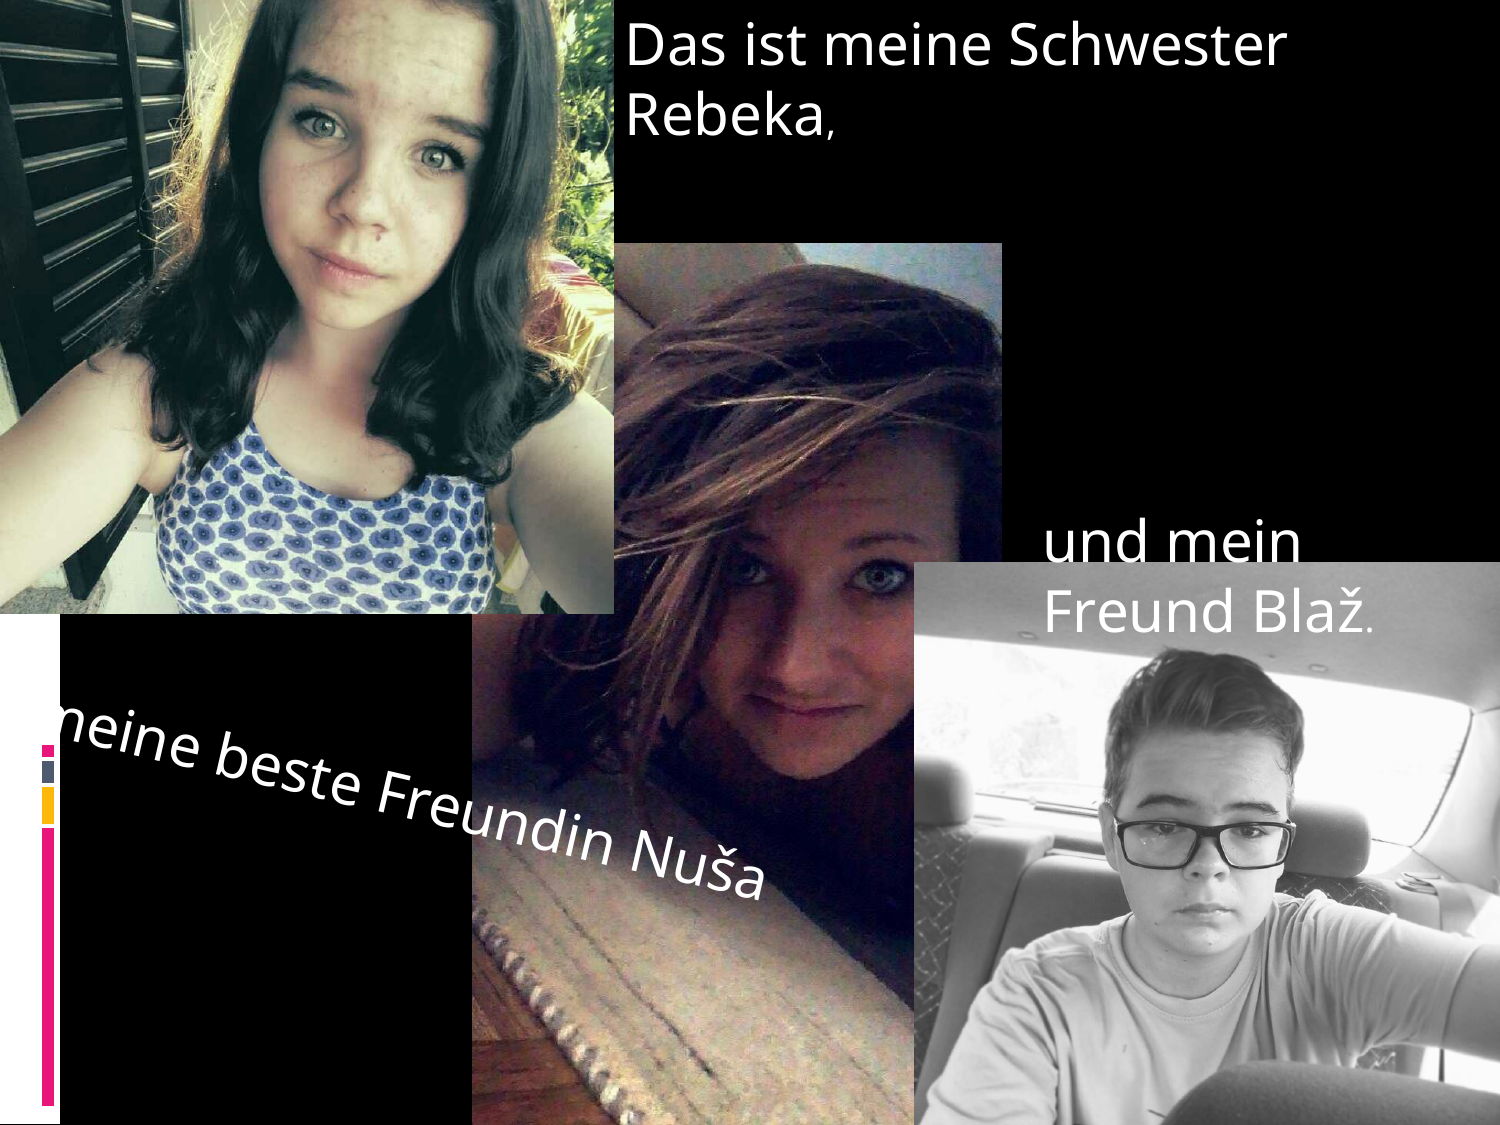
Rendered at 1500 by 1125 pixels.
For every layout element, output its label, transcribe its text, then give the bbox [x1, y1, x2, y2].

text_box meine beste Freundin Nuša [11, 663, 1208, 1024]
text_box Das ist meine Schwester Rebeka, [609, 0, 1473, 86]
text_box und mein Freund Blaž. [1027, 496, 1483, 654]
picture [0, 0, 1500, 1125]
